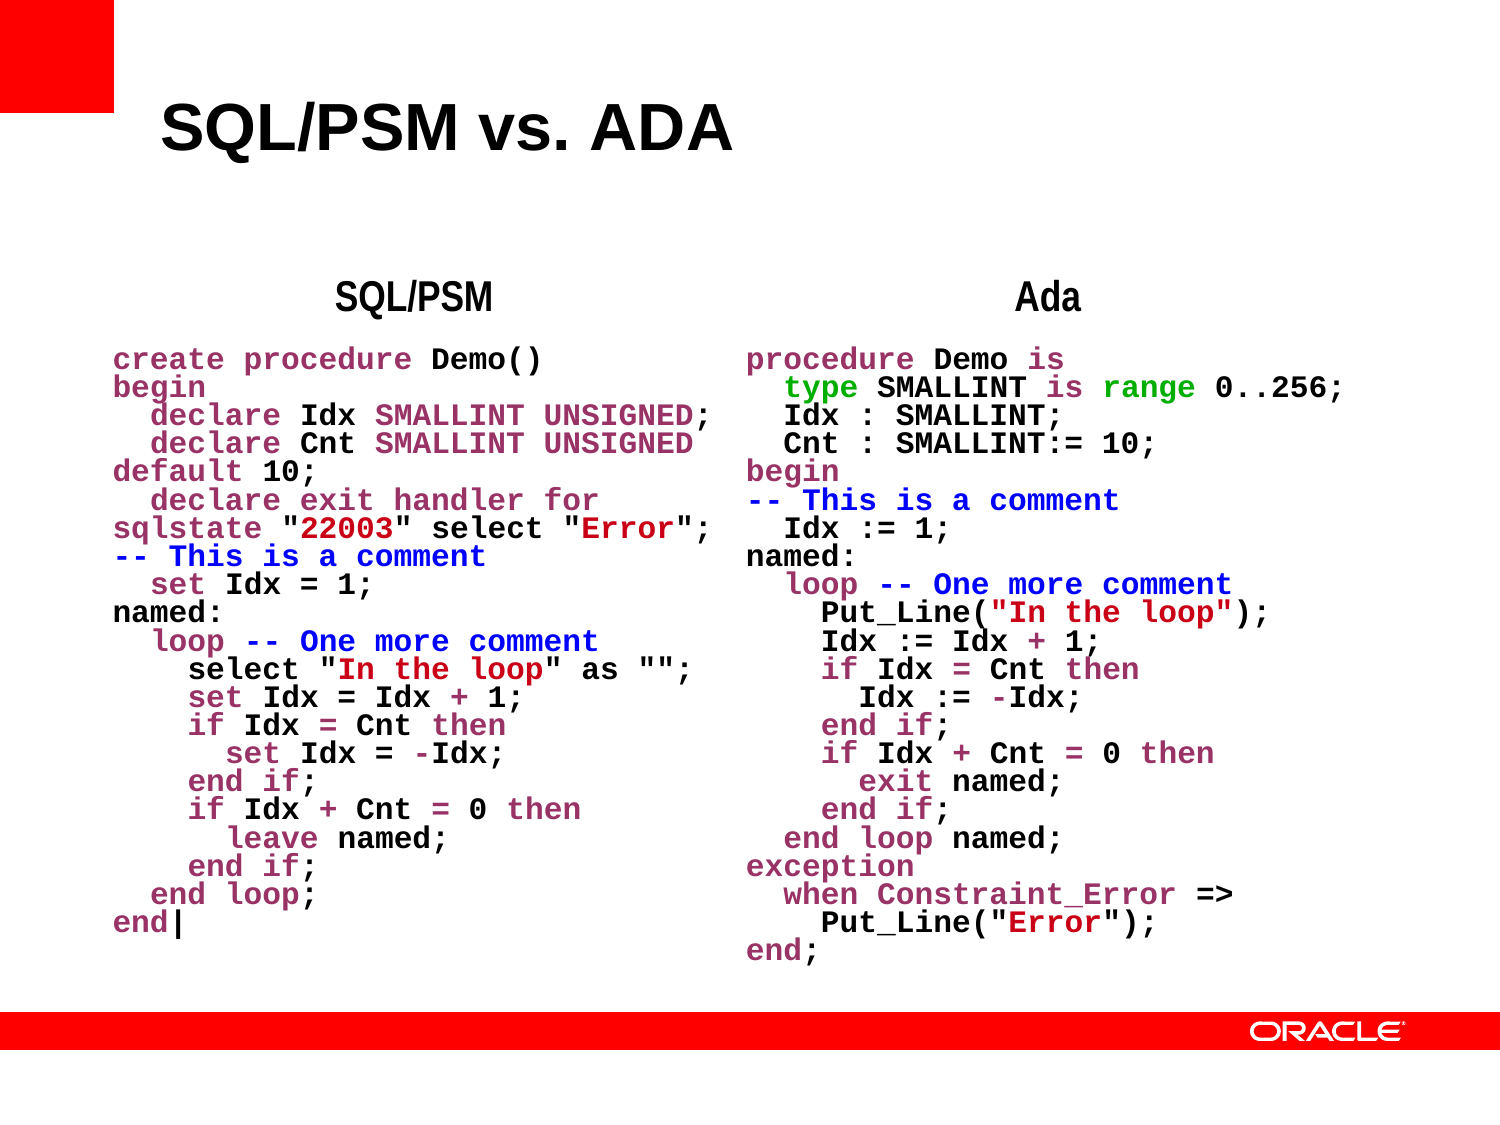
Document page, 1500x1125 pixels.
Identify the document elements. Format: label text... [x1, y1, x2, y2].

picture [0, 0, 114, 113]
list SQL/PSM create procedure Demo() begin declare Idx SMALLINT UNSIGNED; declare Cnt SMALLINT UNSIGNED default 10; declare exit handler for sqlstate "22003" select "Error"; -- This is a comment set Idx = 1; named: loop -- One more comment select "In the loop" as ""; set Idx = Idx + 1; if Idx = Cnt then set Idx = -Idx; end if; if Idx + Cnt = 0 then leave named; end if; end loop; end| [112, 262, 716, 1005]
title SQL/PSM vs. ADA [145, 42, 1390, 213]
list Ada procedure Demo is type SMALLINT is range 0..256; Idx : SMALLINT; Cnt : SMALLINT:= 10; begin -- This is a comment Idx := 1; named: loop -- One more comment Put_Line("In the loop"); Idx := Idx + 1; if Idx = Cnt then Idx := -Idx; end if; if Idx + Cnt = 0 then exit named; end if; end loop named; exception when Constraint_Error => Put_Line("Error"); end; [745, 262, 1350, 1005]
picture [0, 1012, 1500, 1050]
